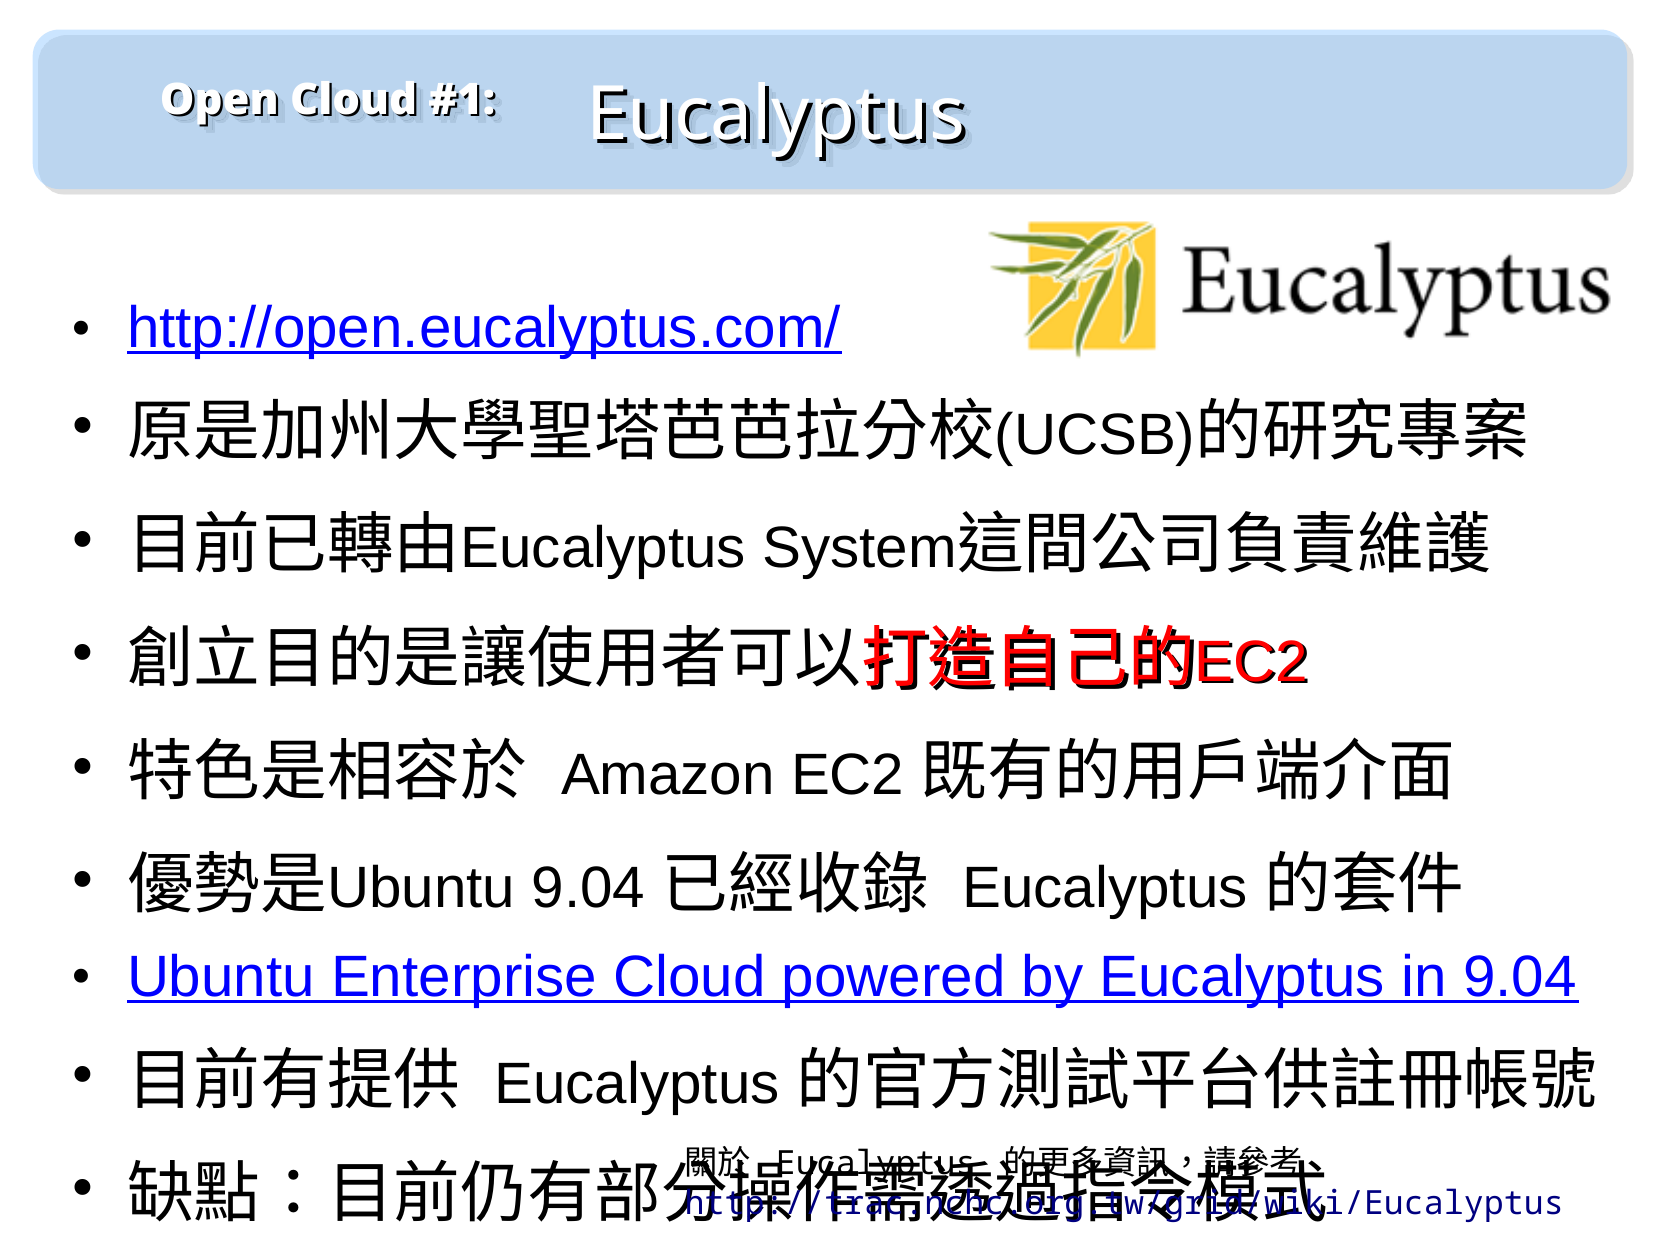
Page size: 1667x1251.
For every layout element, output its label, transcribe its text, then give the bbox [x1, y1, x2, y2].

picture [987, 220, 1613, 295]
list http://open.eucalyptus.com/ 原是加州大學聖塔芭芭拉分校(UCSB)的研究專案 目前已轉由Eucalyptus System這間公司負責維護 創立目的是讓使用者可以打造自己的EC2 特色是相容於 Amazon EC2 既有的用戶端介面 優勢是Ubuntu 9.04 已經收錄 Eucalyptus 的套件 Ubuntu Enterprise Cloud powered by Eucalyptus in 9.04 目前有提供 Eucalyptus 的官方測試平台供註冊帳號 缺點：目前仍有部分操作需透過指令模式 [70, 295, 1636, 1119]
text_box 關於 Eucalyptus 的更多資訊，請參考 http://trac.nchc.org.tw/grid/wiki/Eucalyptus [664, 1127, 1642, 1235]
text_box Open Cloud #1: Eucalyptus [32, 29, 1628, 190]
